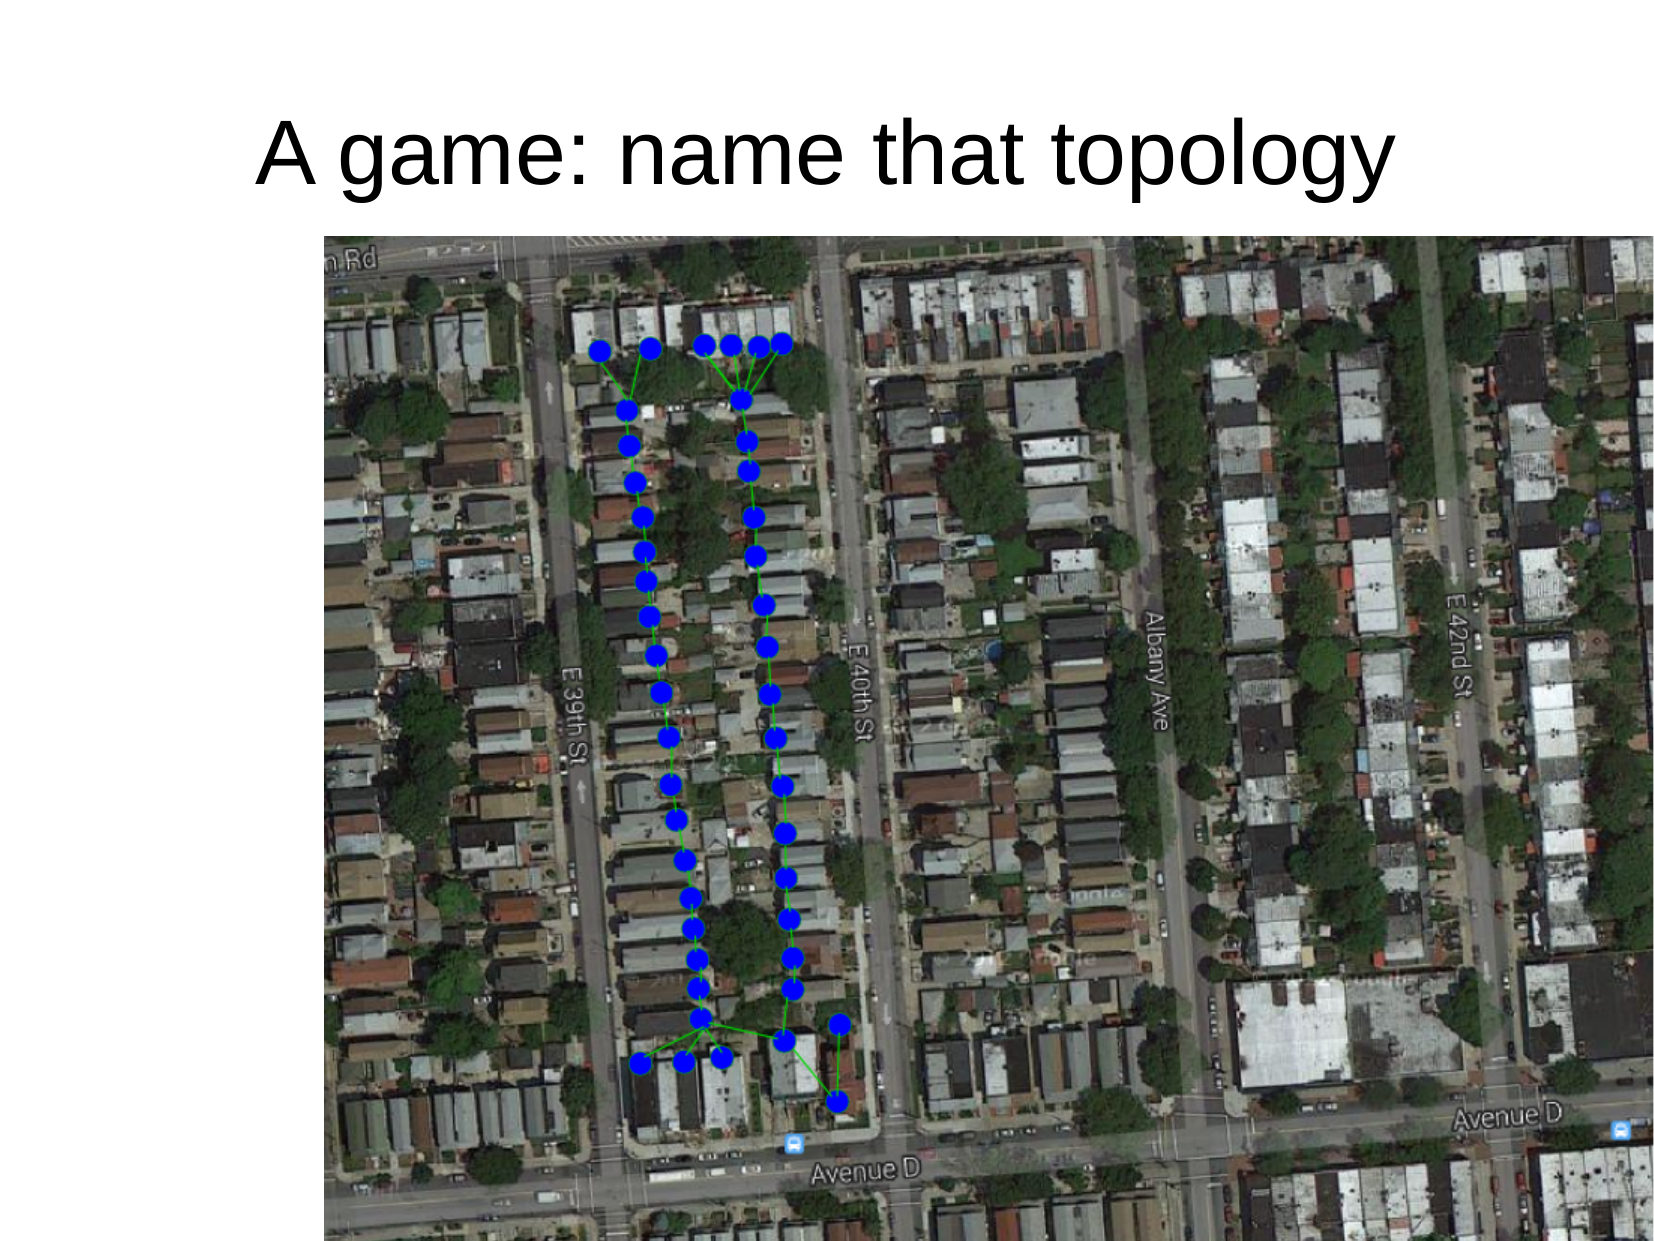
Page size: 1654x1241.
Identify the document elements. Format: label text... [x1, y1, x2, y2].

picture [324, 236, 1654, 1241]
title A game: name that topology [82, 49, 1571, 257]
